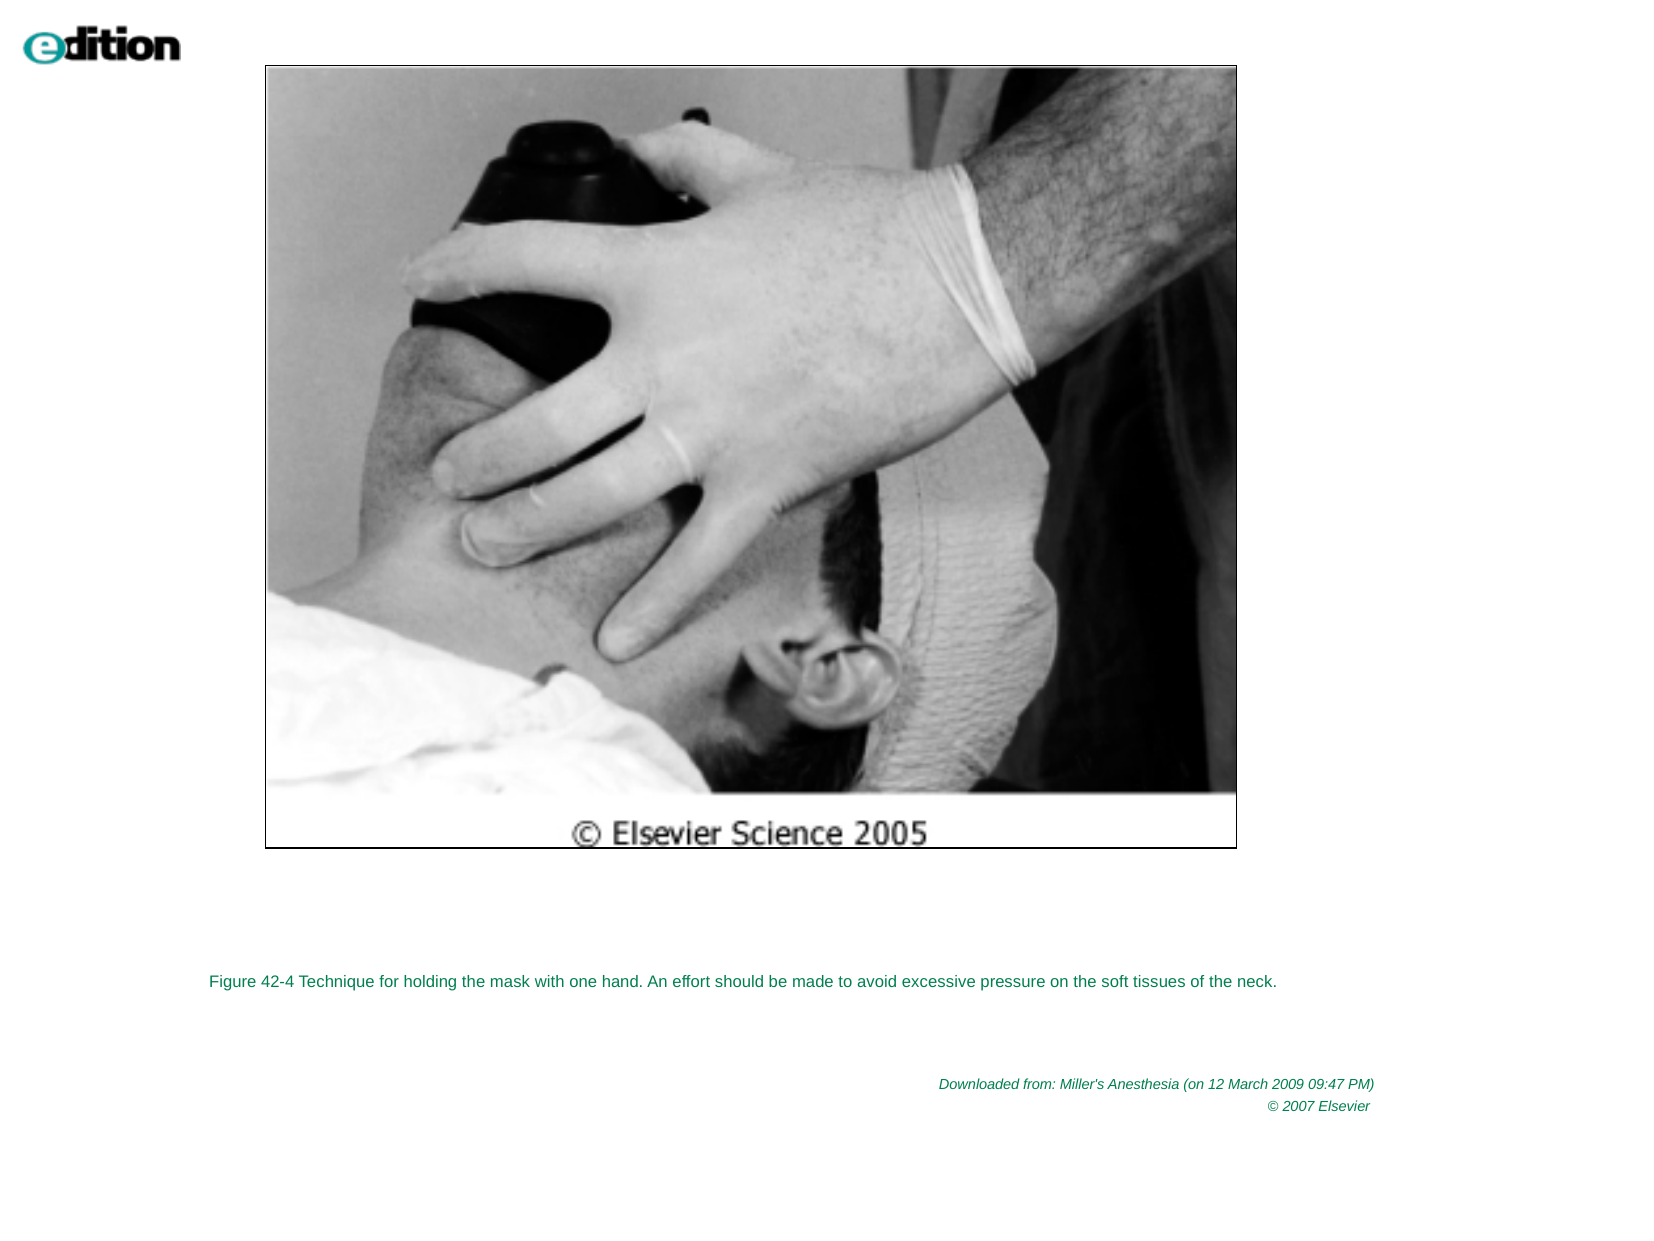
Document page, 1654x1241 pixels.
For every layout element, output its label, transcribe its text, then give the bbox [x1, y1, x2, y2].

picture [17, 18, 181, 71]
text_box Downloaded from: Miller's Anesthesia (on 12 March 2009 09:47 PM) [657, 1069, 1390, 1101]
text_box © 2007 Elsevier [656, 1090, 1389, 1122]
picture [266, 66, 1236, 848]
text_box Figure 42-4 Technique for holding the mask with one hand. An effort should be made to avoid excessive pressure on the soft tissues of the neck. [100, 964, 1388, 999]
